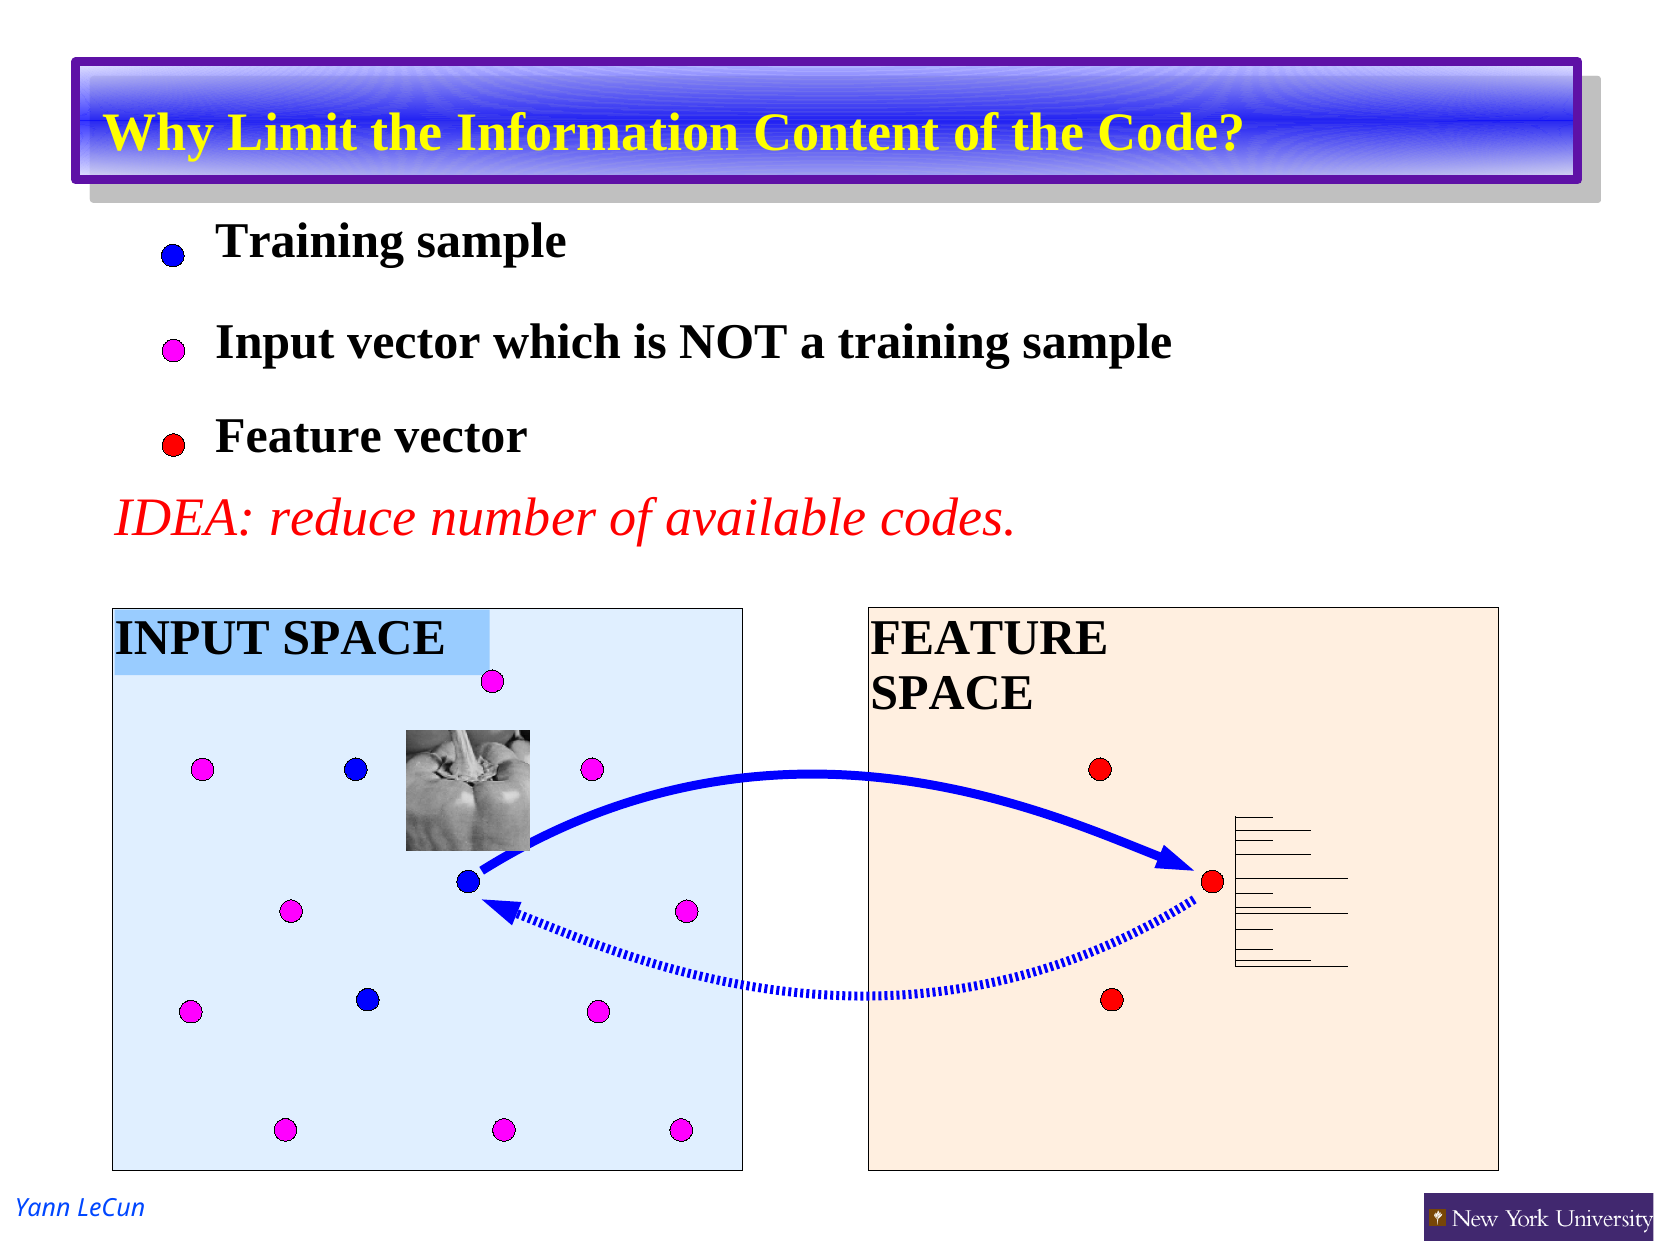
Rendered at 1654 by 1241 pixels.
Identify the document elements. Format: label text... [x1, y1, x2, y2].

text_box Feature vector [215, 408, 741, 474]
title Why Limit the Information Content of the Code? [75, 61, 1578, 180]
text_box [162, 339, 185, 362]
picture [406, 730, 530, 851]
text_box INPUT SPACE [114, 609, 490, 676]
text_box Input vector which is NOT a training sample [215, 313, 1463, 379]
text_box [161, 244, 185, 267]
text_box [868, 607, 1499, 1171]
picture [1424, 1193, 1654, 1241]
text_box FEATURE SPACE [870, 609, 1246, 741]
text_box [112, 608, 743, 1171]
text_box IDEA: reduce number of available codes. [114, 487, 1390, 553]
text_box Training sample [215, 213, 741, 279]
text_box [162, 433, 185, 457]
